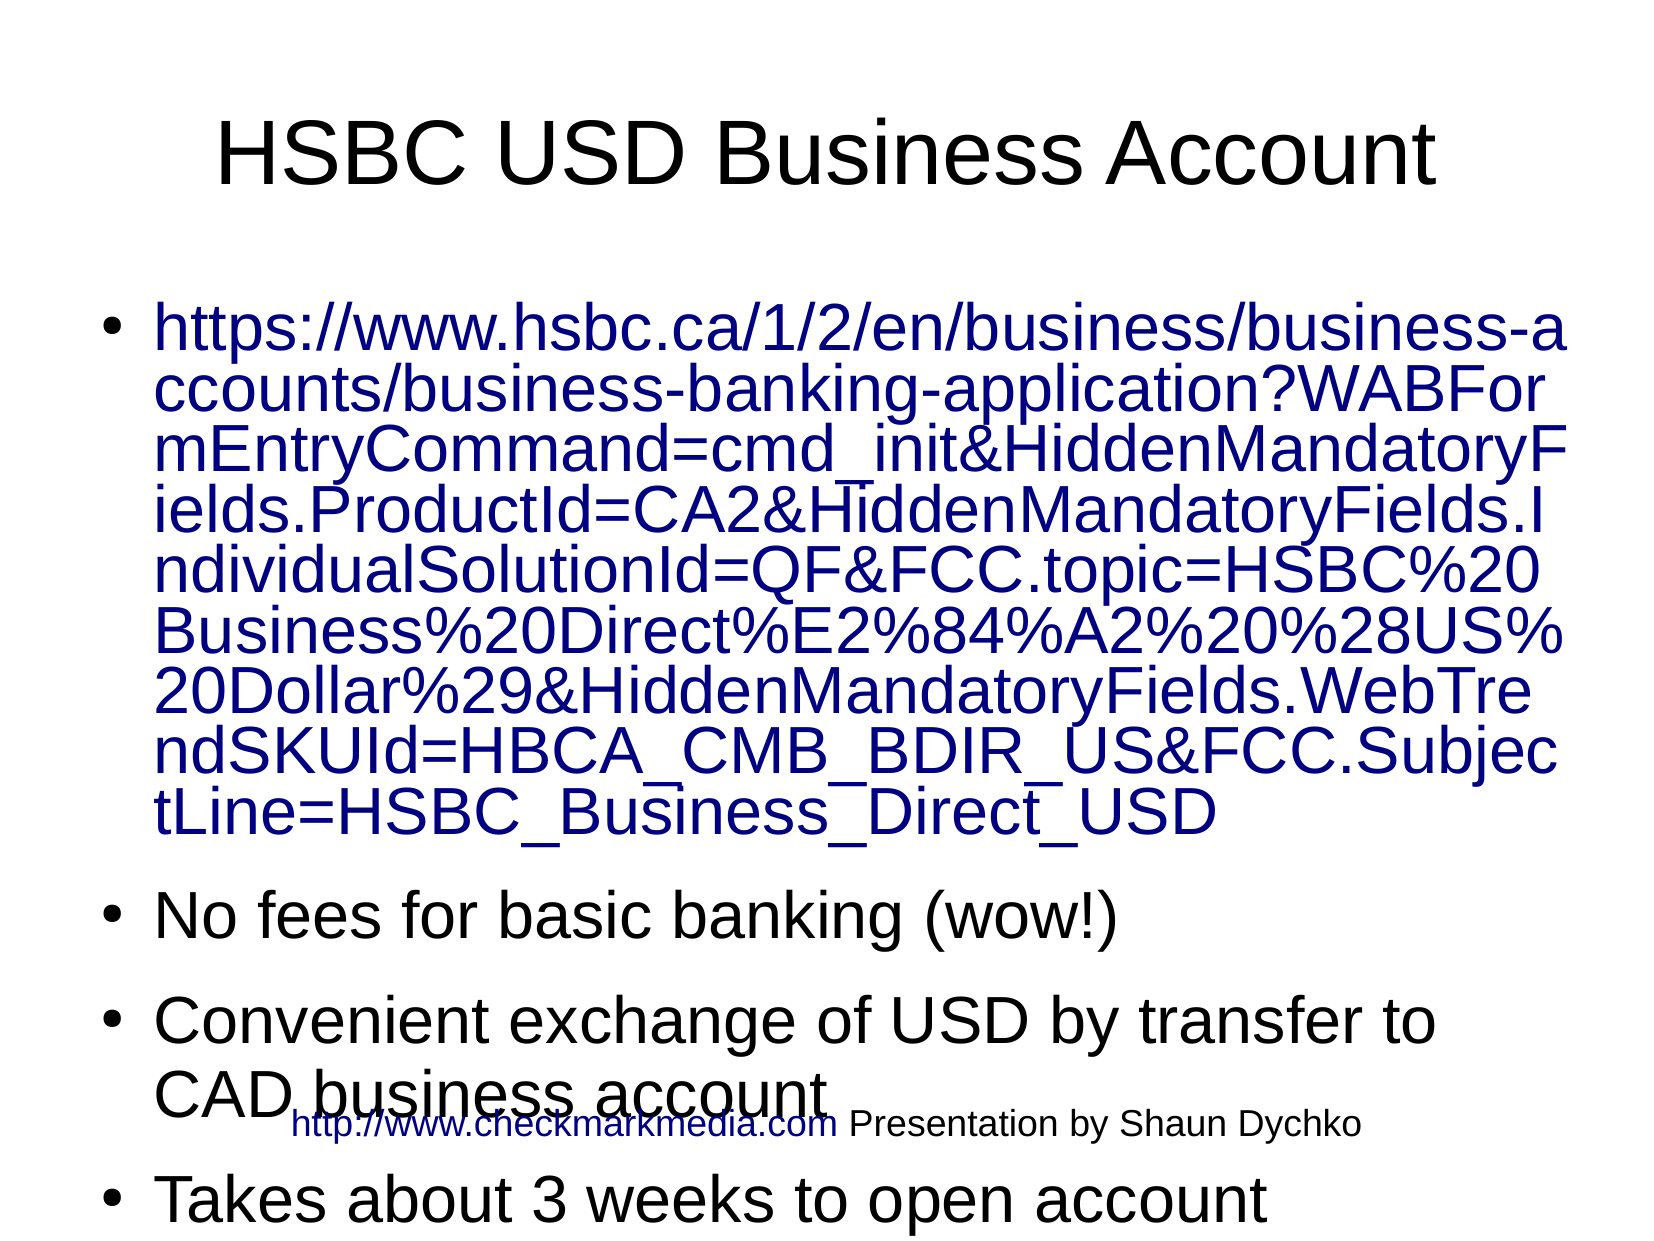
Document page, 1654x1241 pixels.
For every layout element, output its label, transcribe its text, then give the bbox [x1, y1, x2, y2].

text_box http://www.checkmarkmedia.com Presentation by Shaun Dychko [88, 1094, 1565, 1152]
list https://www.hsbc.ca/1/2/en/business/business-accounts/business-banking-application?WABFormEntryCommand=cmd_init&HiddenMandatoryFields.ProductId=CA2&HiddenMandatoryFields.IndividualSolutionId=QF&FCC.topic=HSBC%20Business%20Direct%E2%84%A2%20%28US%20Dollar%29&HiddenMandatoryFields.WebTrendSKUId=HBCA_CMB_BDIR_US&FCC.SubjectLine=HSBC_Business_Direct_USD No fees for basic banking (wow!) Convenient exchange of USD by transfer to CAD business account Takes about 3 weeks to open account [82, 290, 1571, 1109]
title HSBC USD Business Account [82, 56, 1571, 250]
